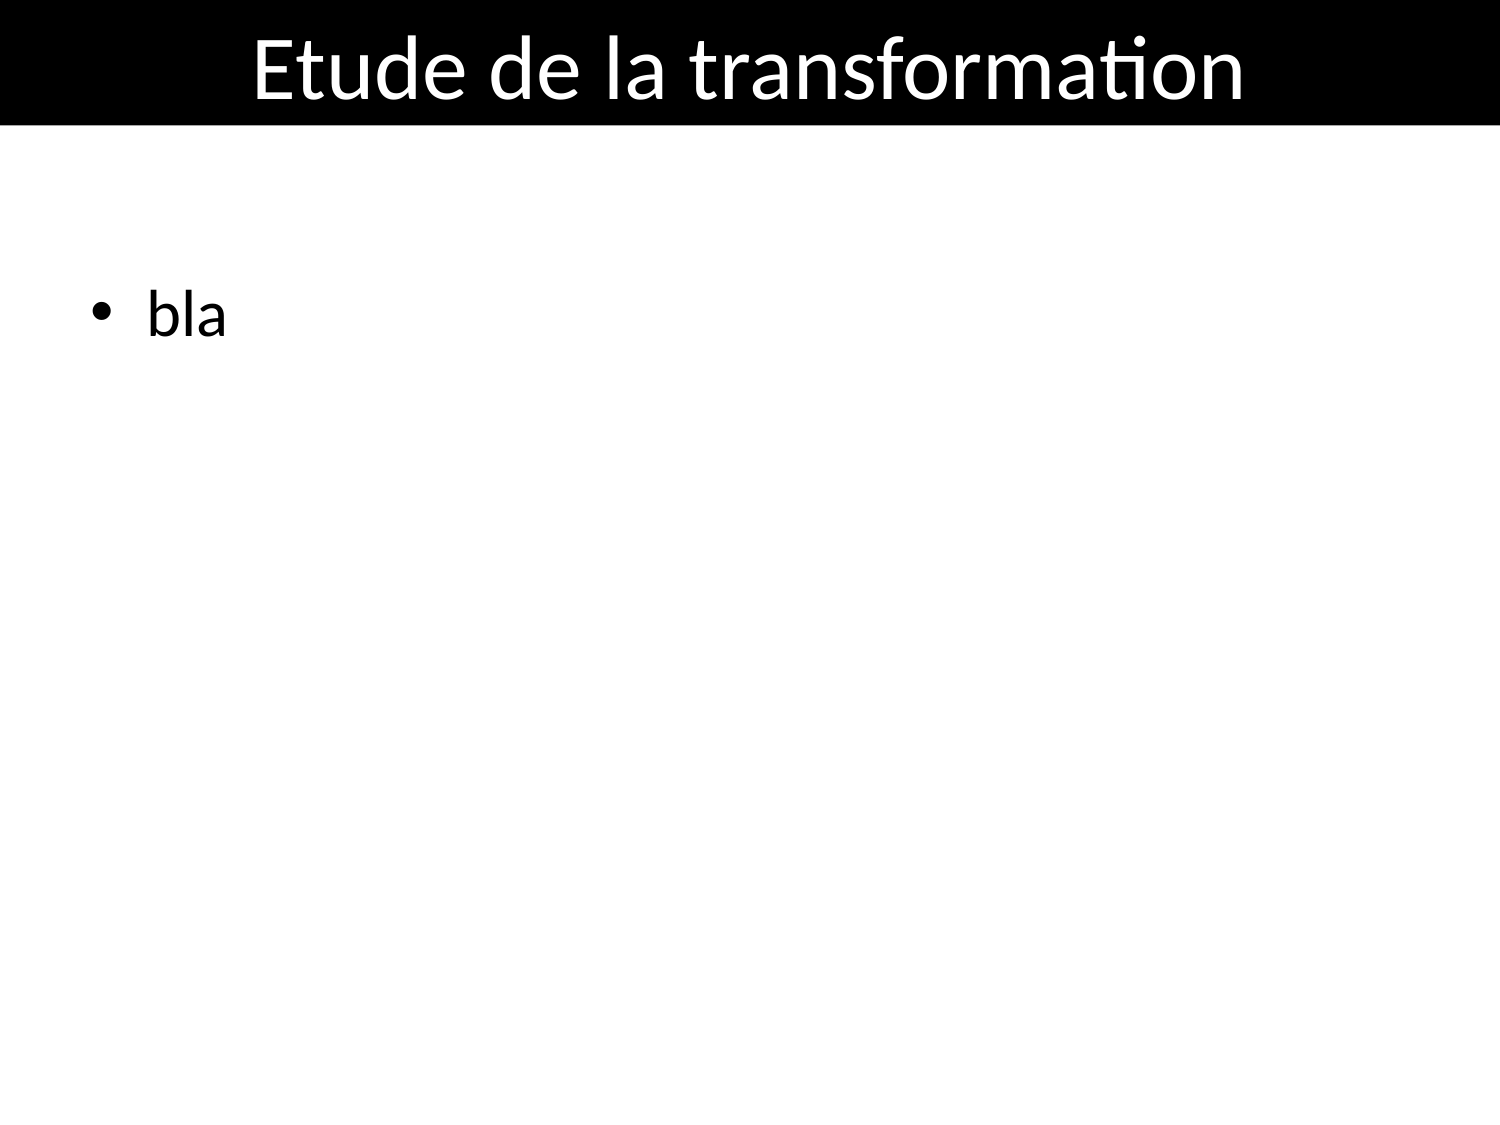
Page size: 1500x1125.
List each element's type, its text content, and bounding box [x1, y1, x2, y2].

list bla [75, 262, 1426, 1005]
title Etude de la transformation [0, 0, 1500, 126]
